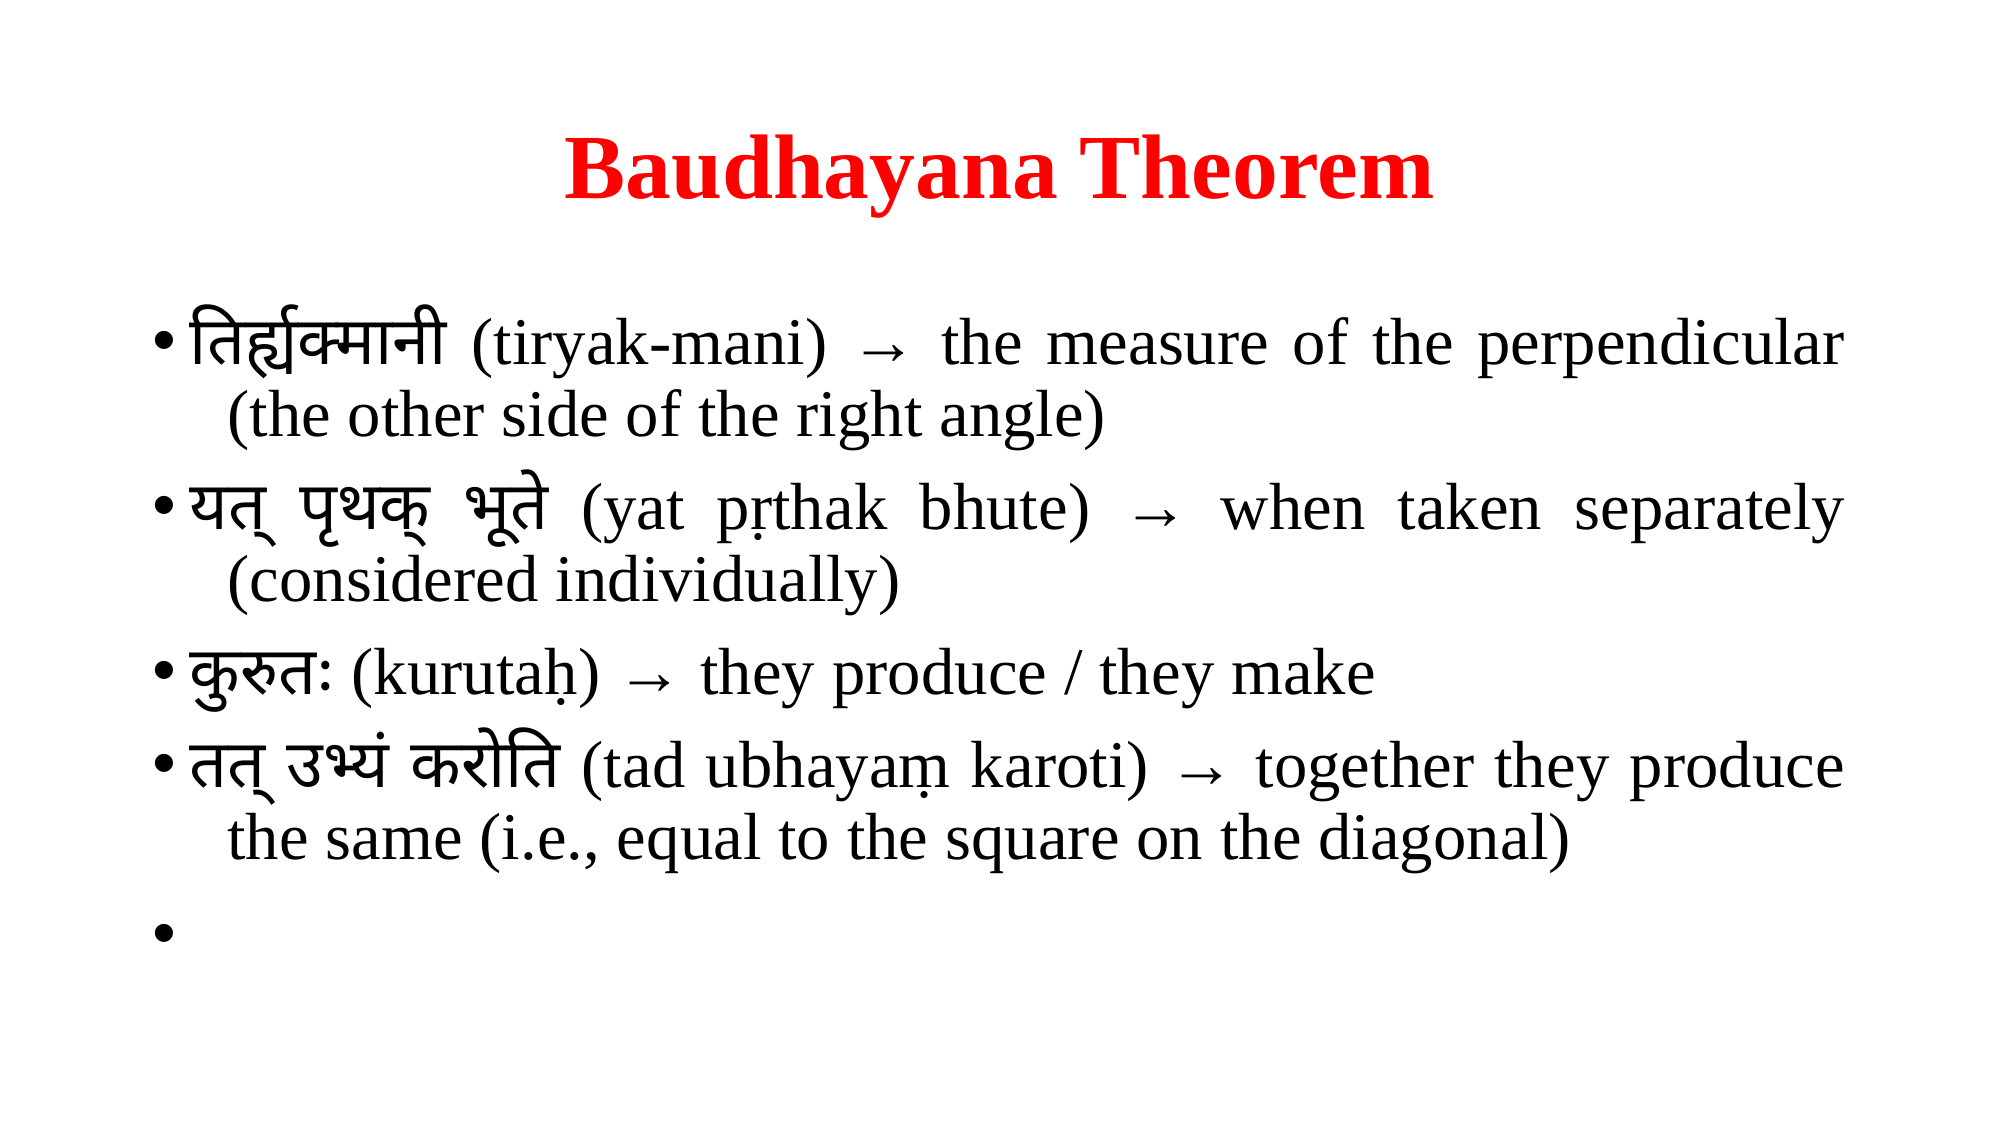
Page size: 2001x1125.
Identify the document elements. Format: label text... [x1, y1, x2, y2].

title Baudhayana Theorem [137, 59, 1863, 278]
list तिर्ह्यक्मानी (tiryak-mani) → the measure of the perpendicular (the other side of the right angle) यत् पृथक् भूते (yat pṛthak bhute) → when taken separately (considered individually) कुरुतः (kurutaḥ) → they produce / they make तत् उभ्यं करोति (tad ubhayaṃ karoti) → together they produce the same (i.e., equal to the square on the diagonal) [137, 299, 1863, 1014]
